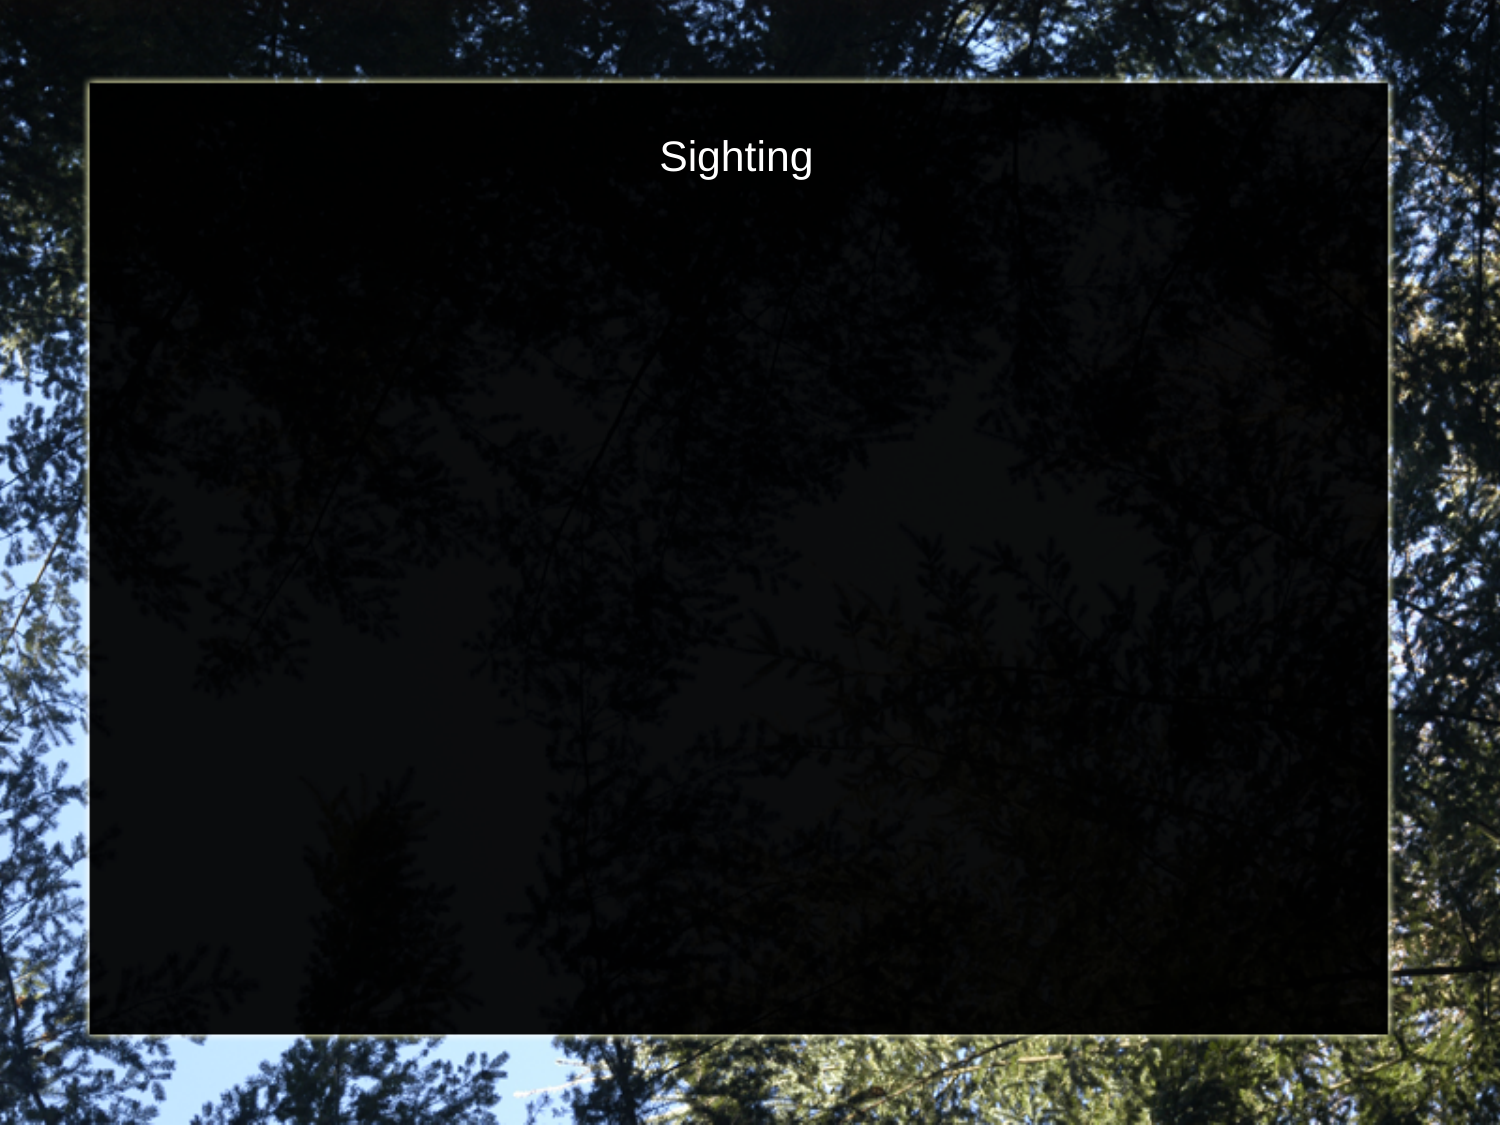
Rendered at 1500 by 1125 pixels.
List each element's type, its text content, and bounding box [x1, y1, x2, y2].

picture [0, 0, 1500, 1125]
title Sighting [80, 80, 1393, 233]
